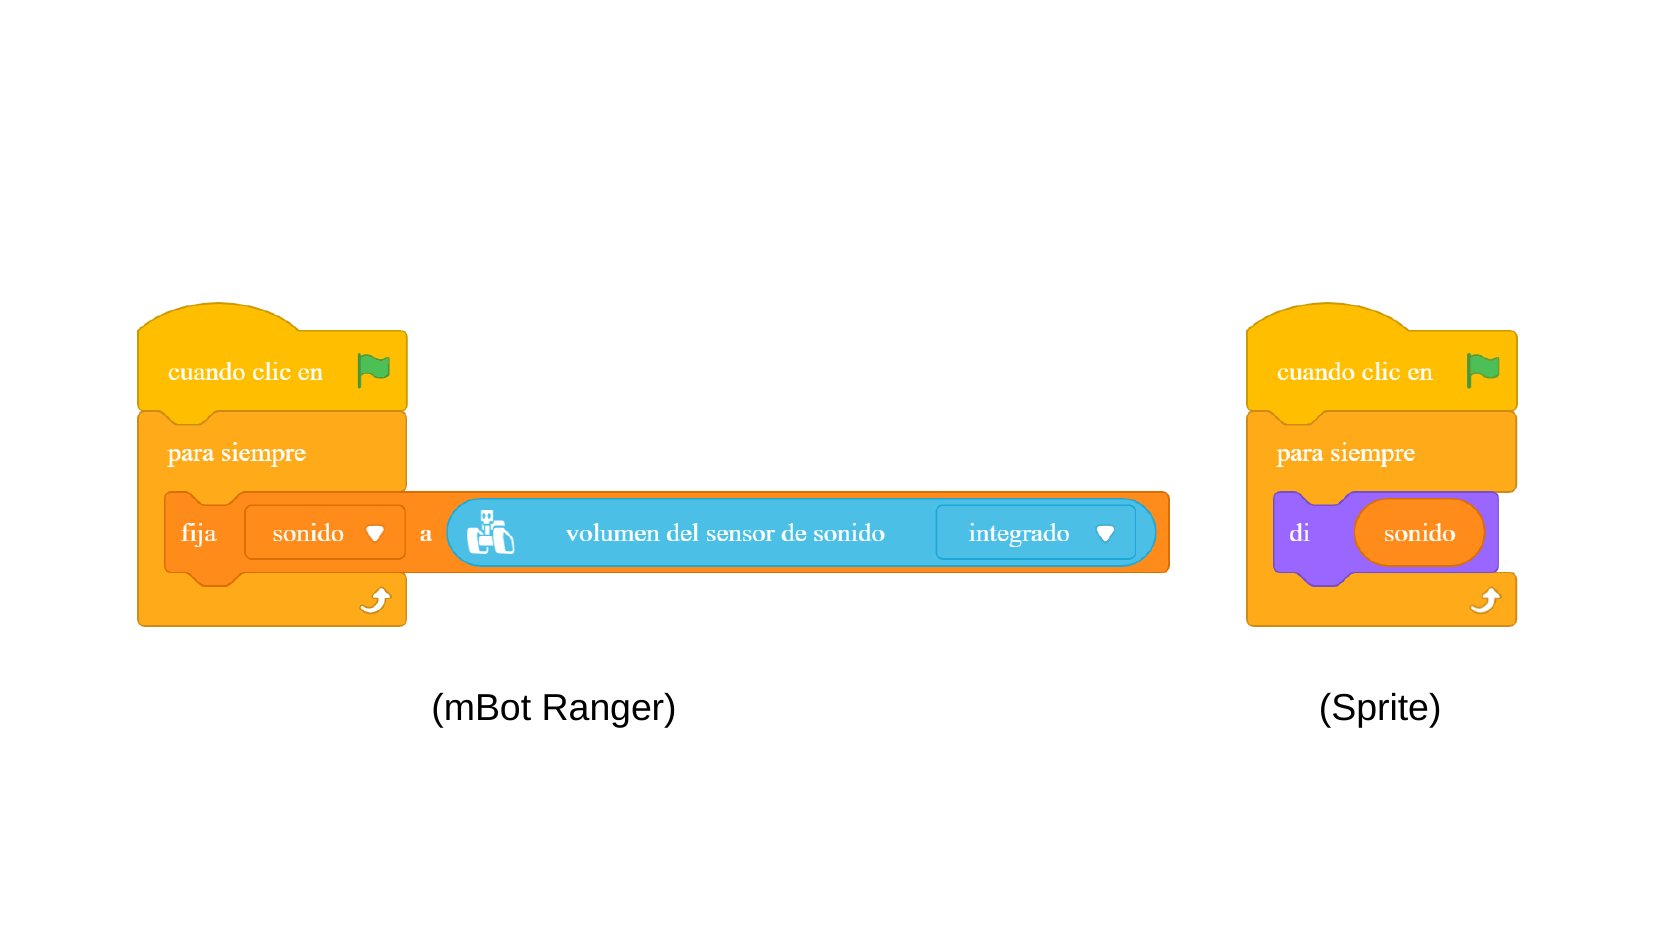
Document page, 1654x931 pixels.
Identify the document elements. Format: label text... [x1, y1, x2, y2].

picture [134, 300, 1172, 630]
text_box (Sprite) [1304, 679, 1457, 737]
picture [1243, 300, 1520, 630]
text_box (mBot Ranger) [416, 679, 692, 737]
